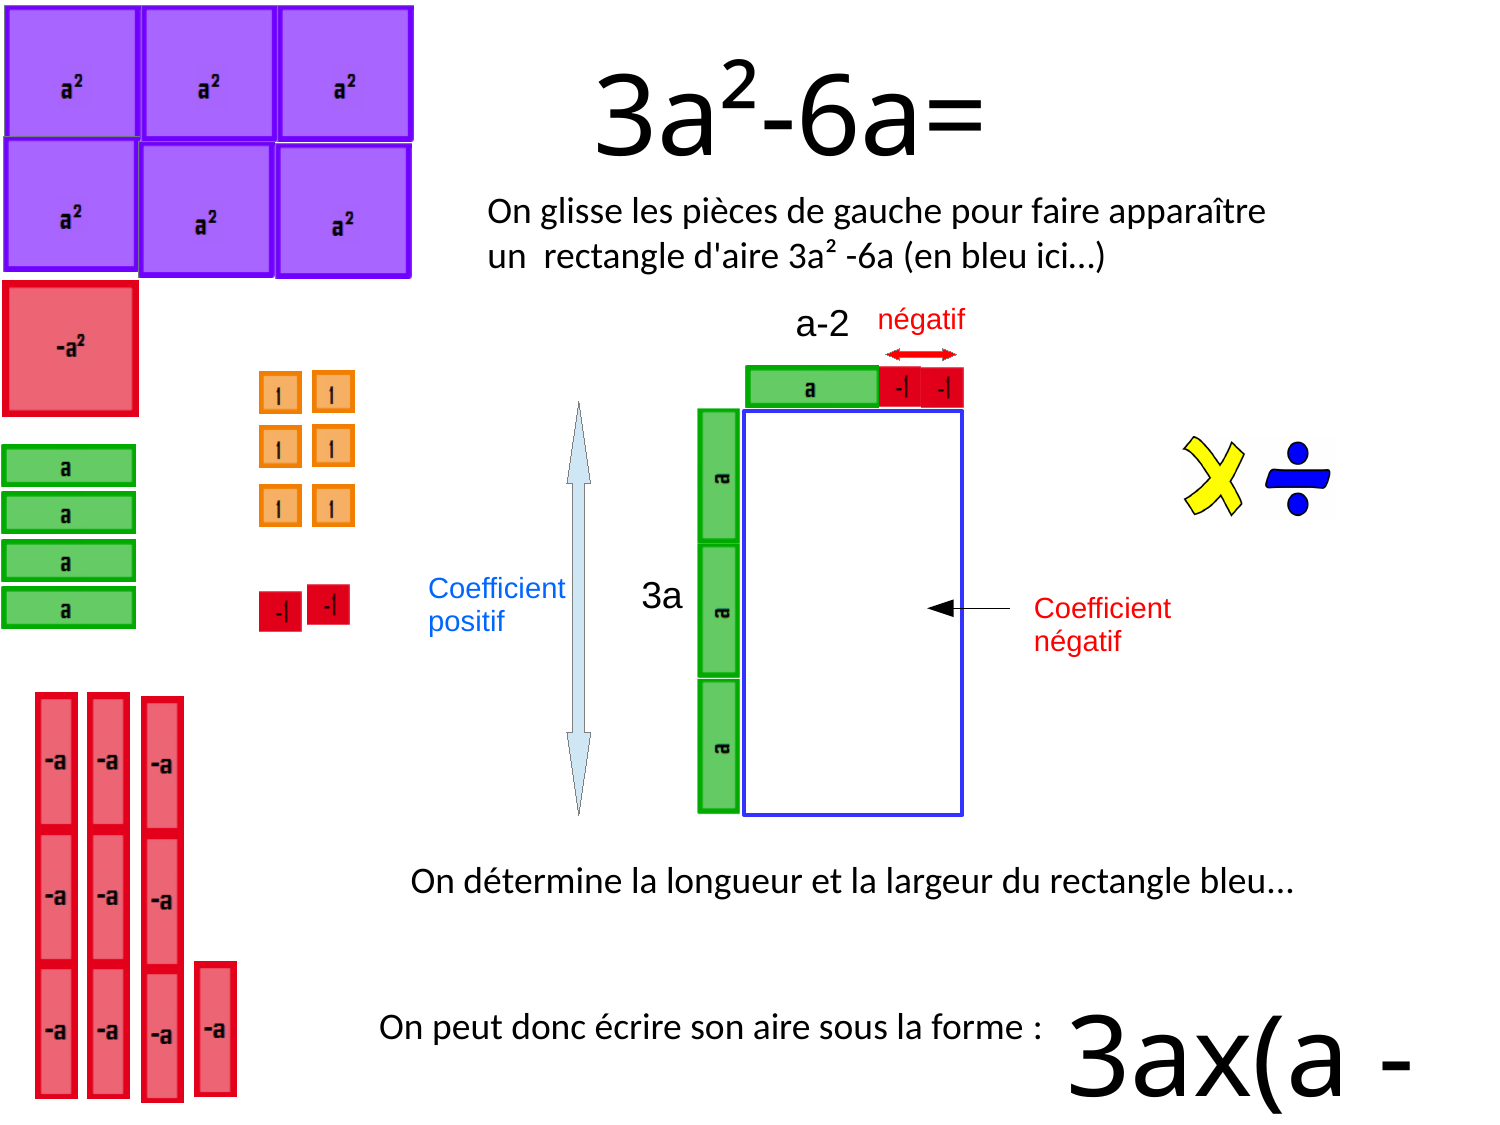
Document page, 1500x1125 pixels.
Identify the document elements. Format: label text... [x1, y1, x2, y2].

text_box 3ax(a -2) [1051, 969, 1477, 1111]
text_box [744, 411, 963, 815]
text_box 3a²-6a= [578, 35, 1003, 186]
picture [307, 583, 350, 626]
text_box Coefficient positif [413, 564, 582, 646]
picture [312, 484, 355, 527]
picture [259, 371, 302, 414]
picture [0, 444, 136, 487]
picture [141, 696, 184, 1103]
picture [3, 5, 414, 279]
picture [259, 484, 302, 527]
picture [259, 590, 302, 633]
text_box On peut donc écrire son aire sous la forme : [364, 1003, 1075, 1065]
text_box Coefficient négatif [1019, 584, 1187, 665]
picture [744, 365, 964, 409]
text_box 3a [626, 566, 697, 624]
picture [312, 370, 355, 413]
picture [0, 491, 136, 534]
picture [0, 539, 136, 582]
picture [0, 586, 136, 629]
text_box négatif [862, 295, 981, 343]
picture [35, 692, 78, 1099]
picture [312, 424, 355, 467]
text_box On détermine la longueur et la largeur du rectangle bleu... [395, 848, 1312, 954]
picture [1181, 436, 1335, 520]
picture [194, 961, 237, 1098]
text_box a-2 [780, 295, 875, 353]
picture [259, 425, 302, 468]
picture [87, 692, 130, 1099]
text_box [885, 348, 957, 361]
picture [2, 280, 139, 417]
text_box [566, 401, 591, 816]
picture [697, 408, 740, 815]
text_box On glisse les pièces de gauche pour faire apparaître un rectangle d'aire 3a² -6a (en bleu ici…) [472, 178, 1291, 284]
